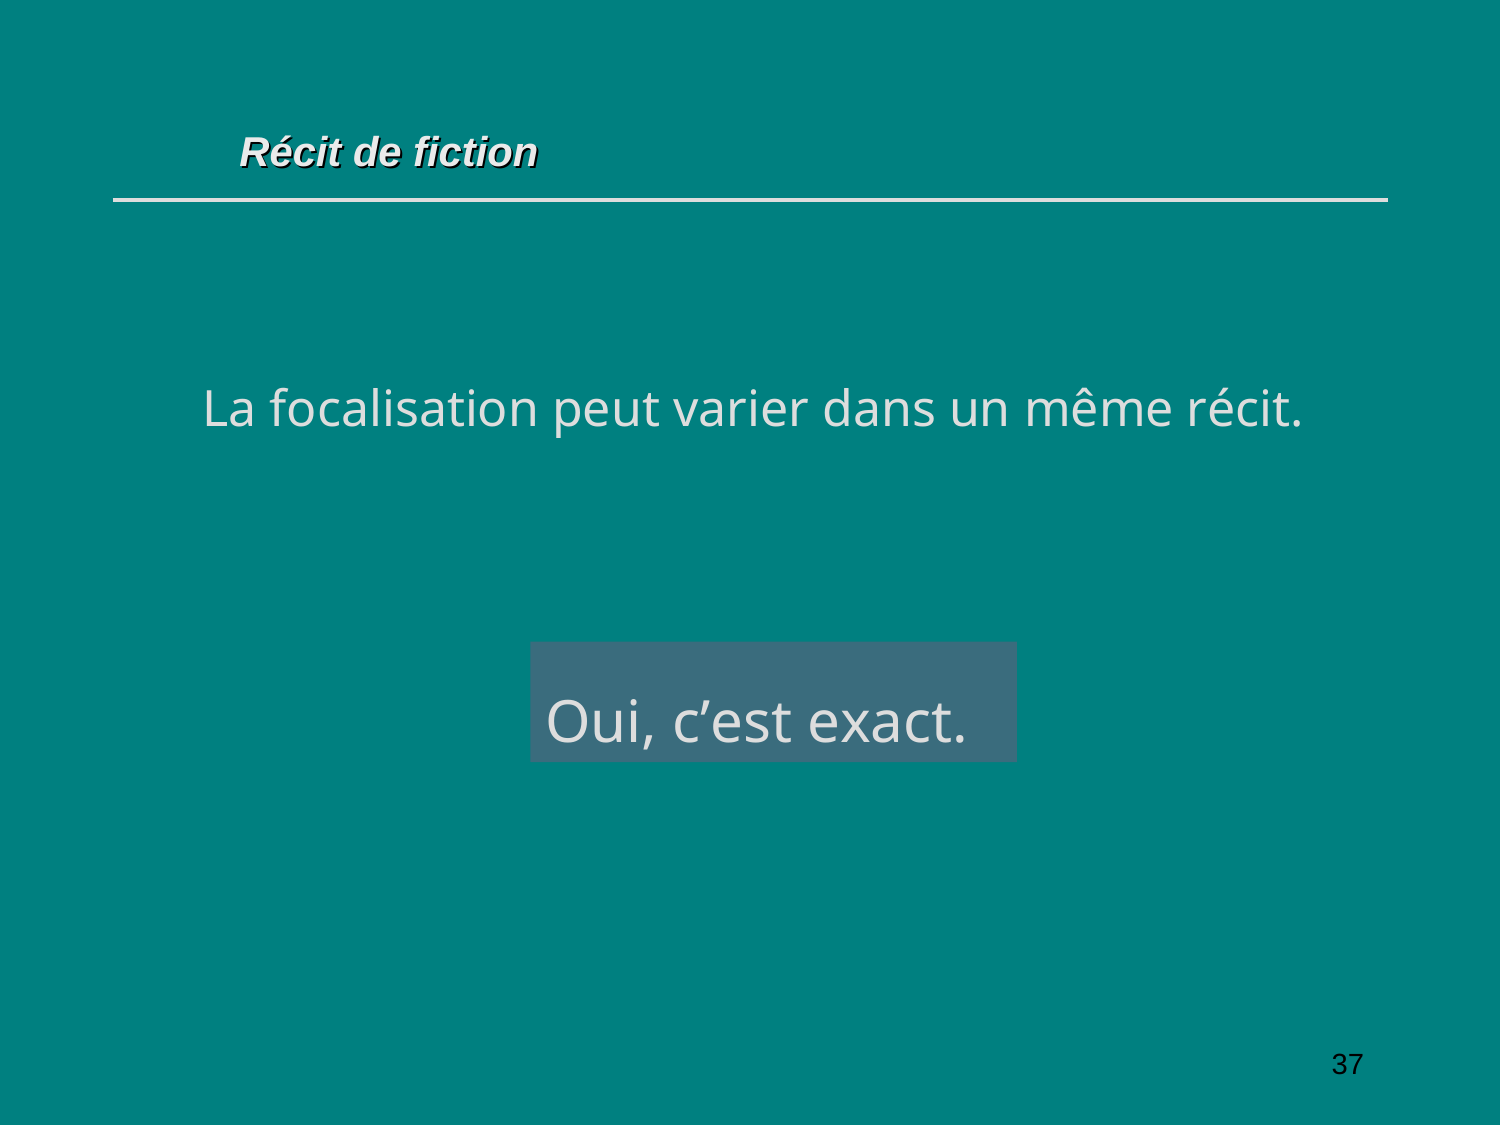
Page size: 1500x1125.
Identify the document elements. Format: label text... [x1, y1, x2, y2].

text_box Récit de fiction [224, 116, 554, 183]
text_box La focalisation peut varier dans un même récit. Oui / Non ? [182, 368, 1338, 718]
text_box Oui, c’est exact. [530, 641, 1017, 763]
